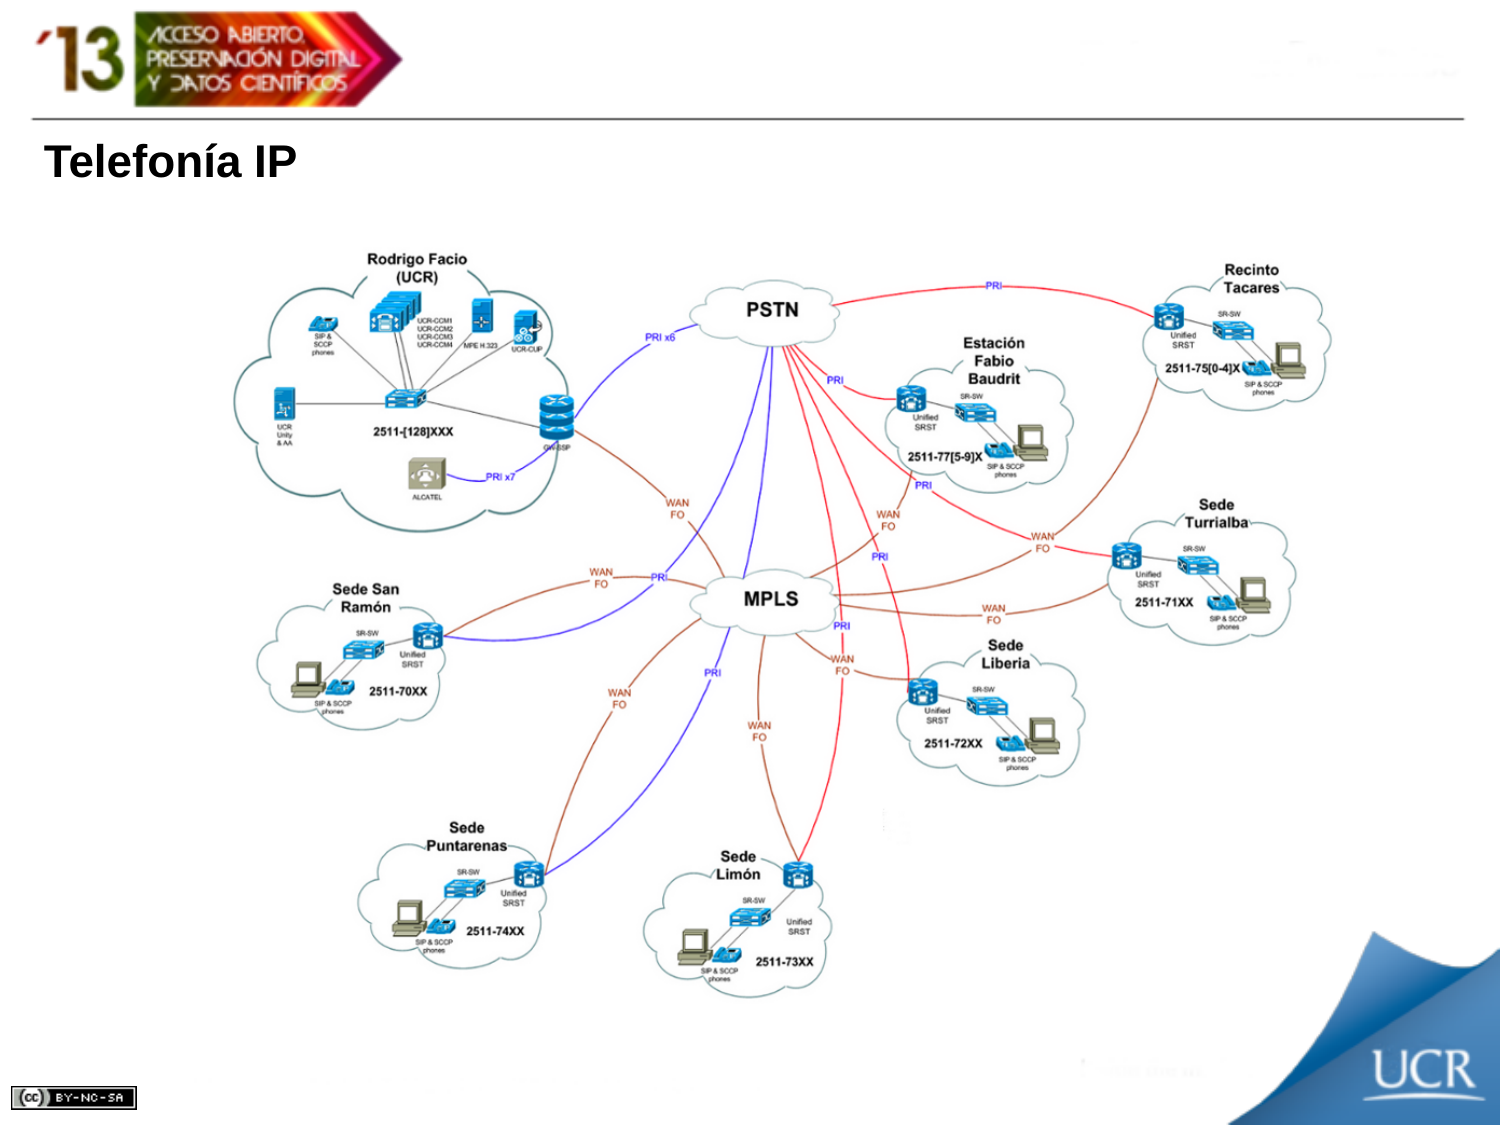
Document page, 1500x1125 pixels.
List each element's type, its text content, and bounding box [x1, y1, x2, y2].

title Telefonía IP [43, 121, 1394, 201]
picture [0, 0, 1500, 1125]
